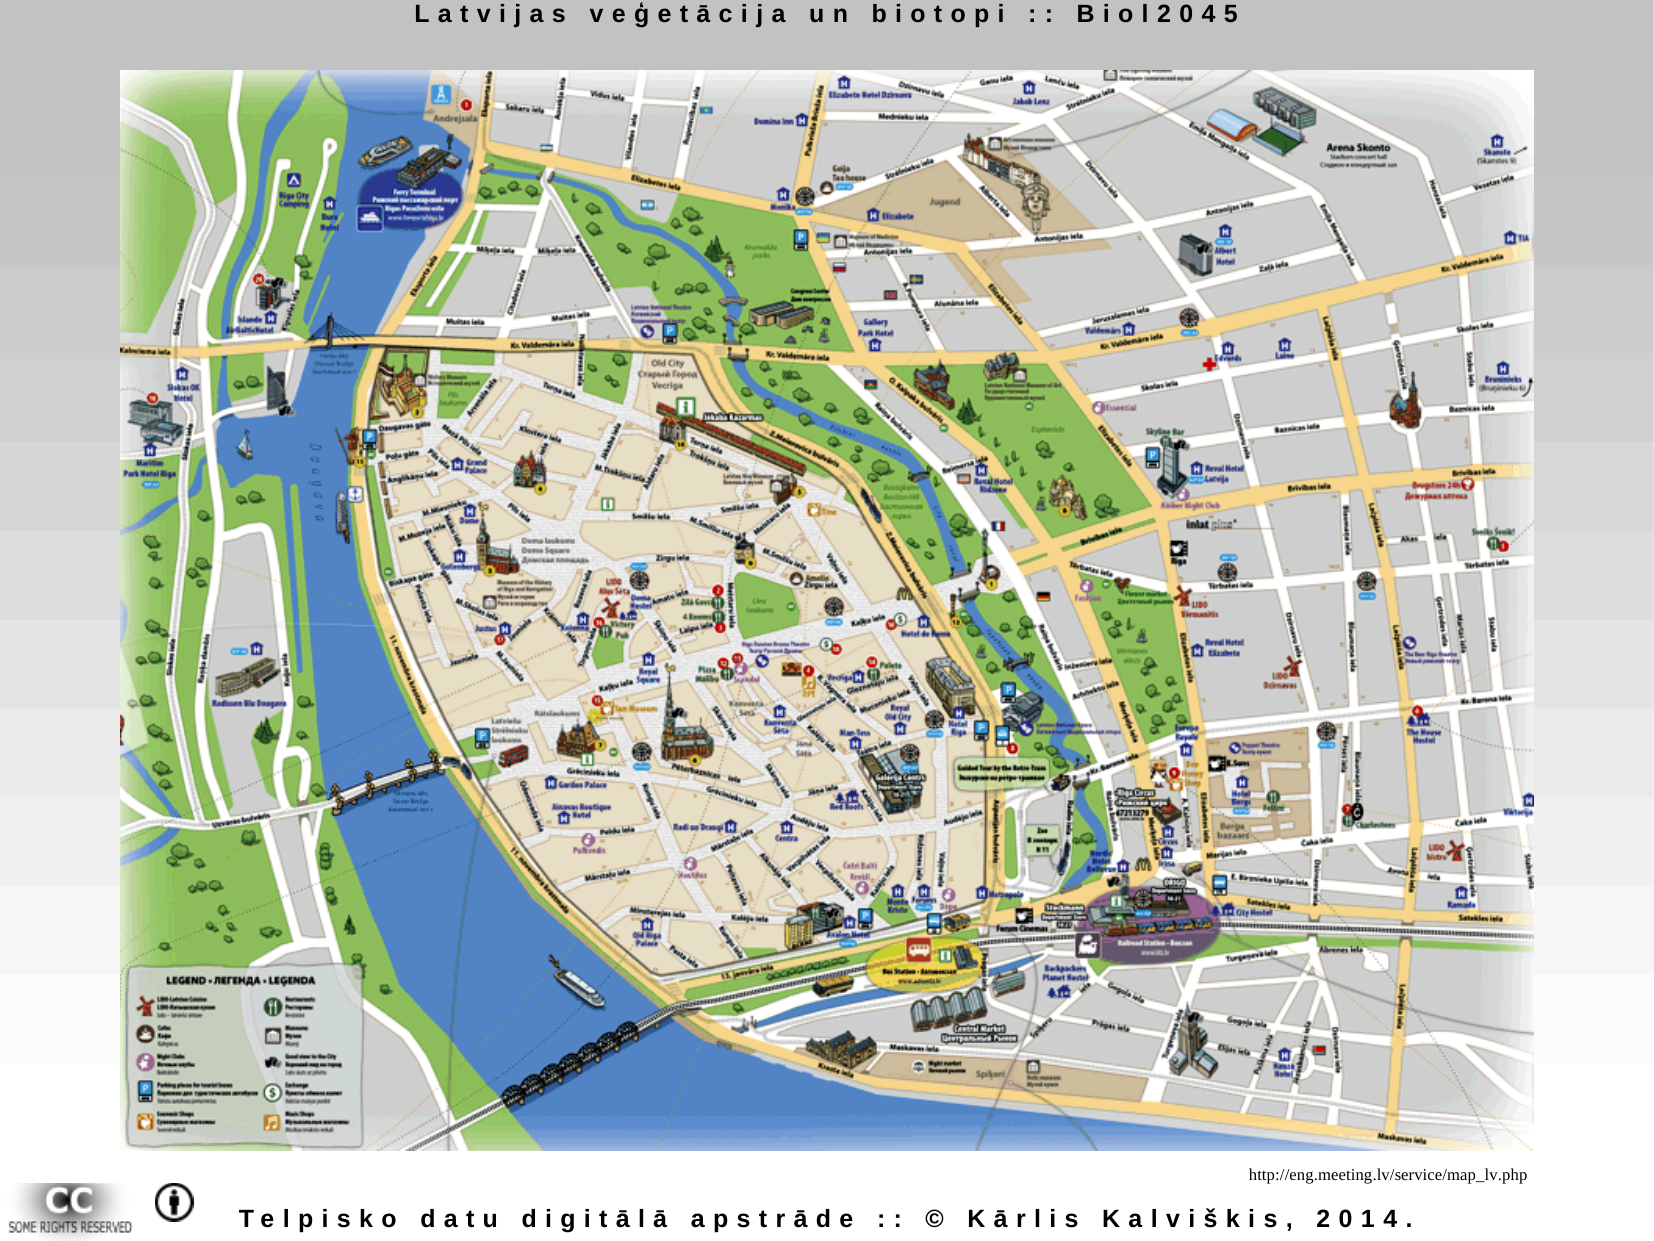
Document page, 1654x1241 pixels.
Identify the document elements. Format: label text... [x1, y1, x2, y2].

picture [0, 0, 1654, 1241]
text_box http://eng.meeting.lv/service/map_lv.php [1251, 1165, 1529, 1185]
